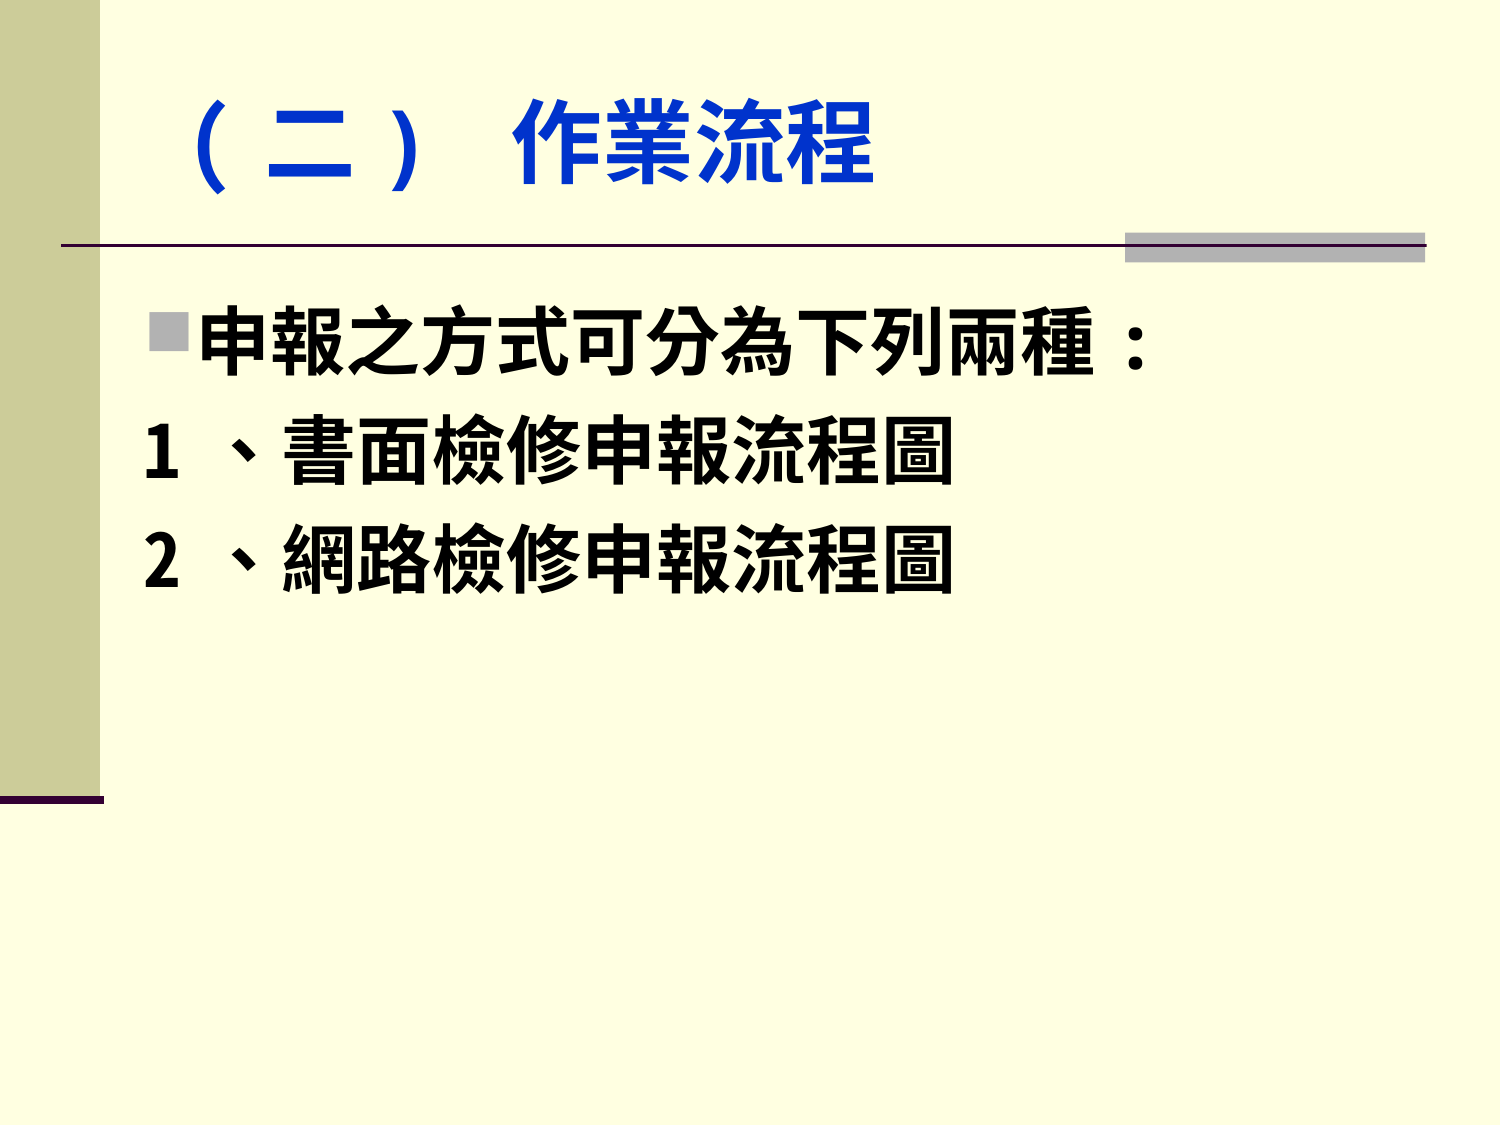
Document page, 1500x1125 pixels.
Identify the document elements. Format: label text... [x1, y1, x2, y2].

title (二) 作業流程 [150, 45, 1426, 234]
text_box 申報之方式可分為下列兩種: 1、書面檢修申報流程圖 2、網路檢修申報流程圖 [129, 287, 1372, 611]
